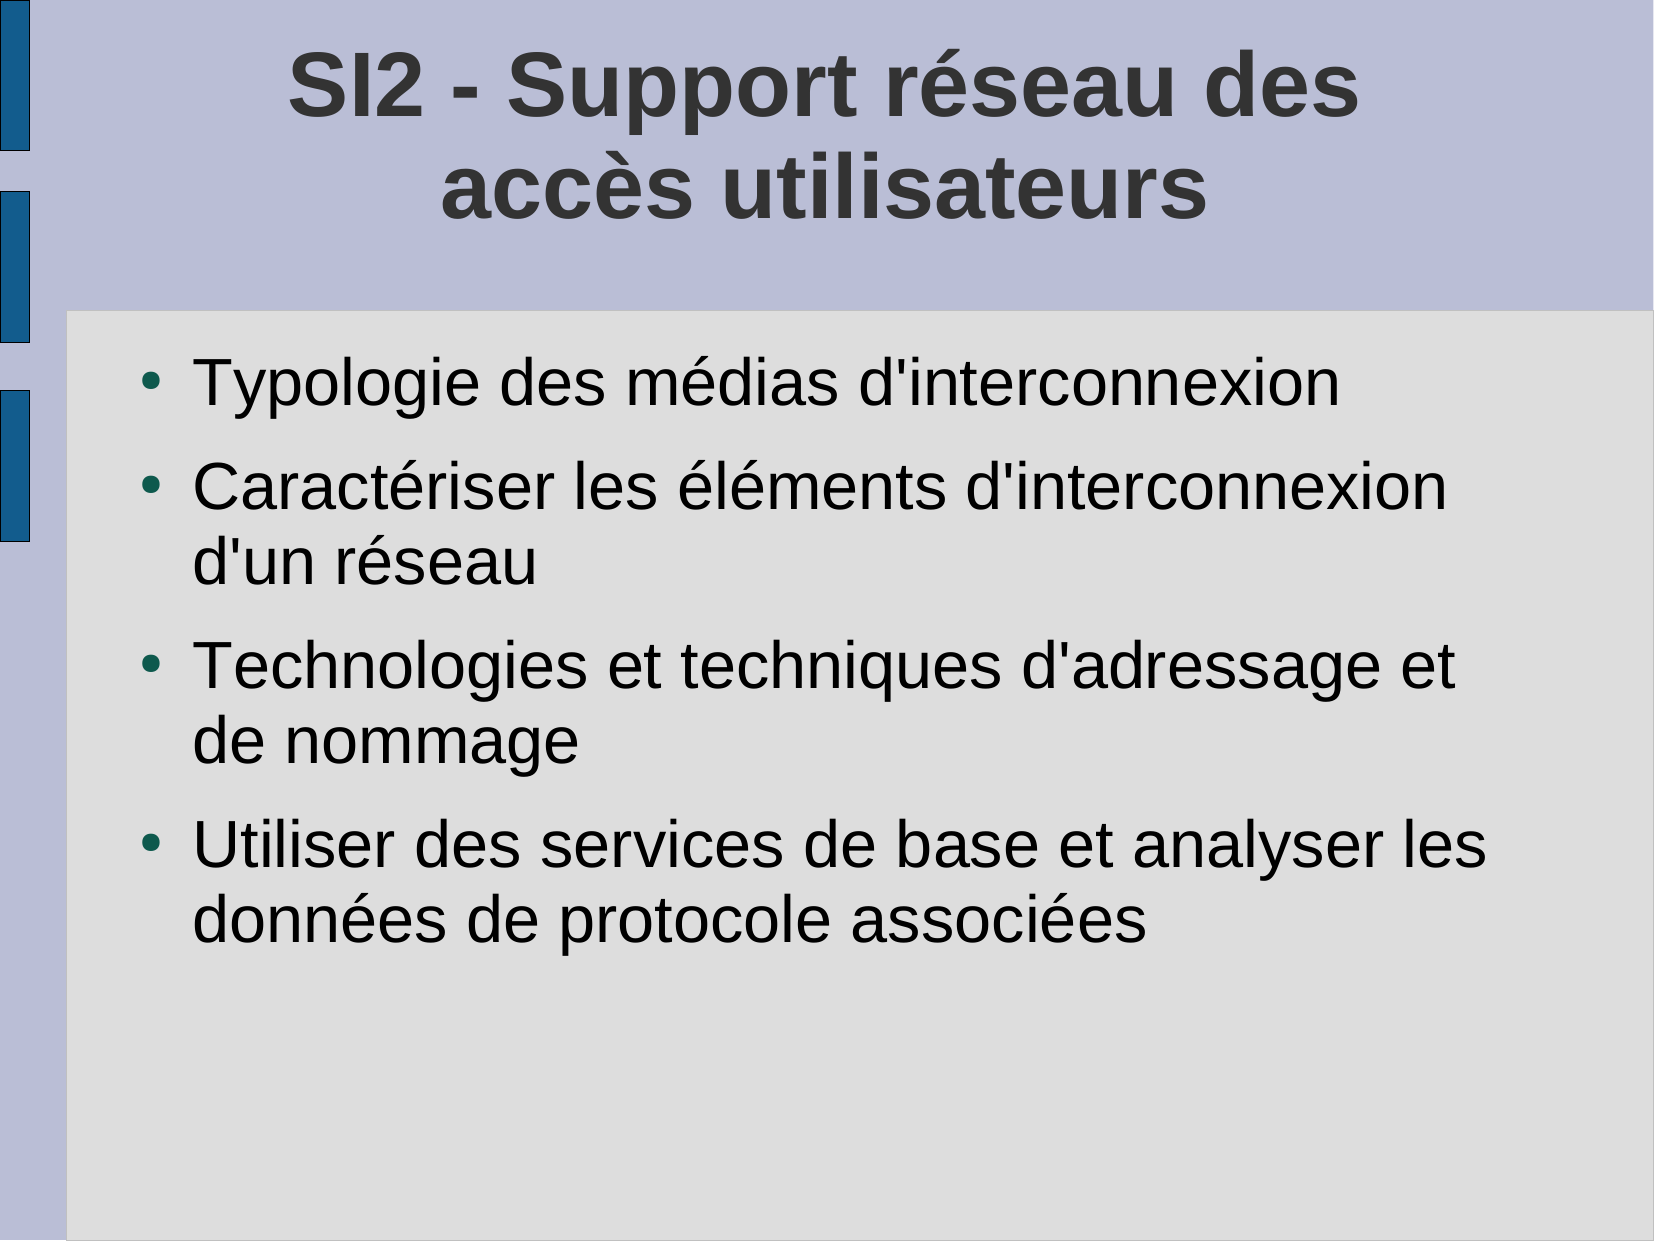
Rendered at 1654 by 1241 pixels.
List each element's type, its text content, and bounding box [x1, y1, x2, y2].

list Typologie des médias d'interconnexion Caractériser les éléments d'interconnexion d'un réseau Technologies et techniques d'adressage et de nommage Utiliser des services de base et analyser les données de protocole associées [121, 344, 1534, 1241]
